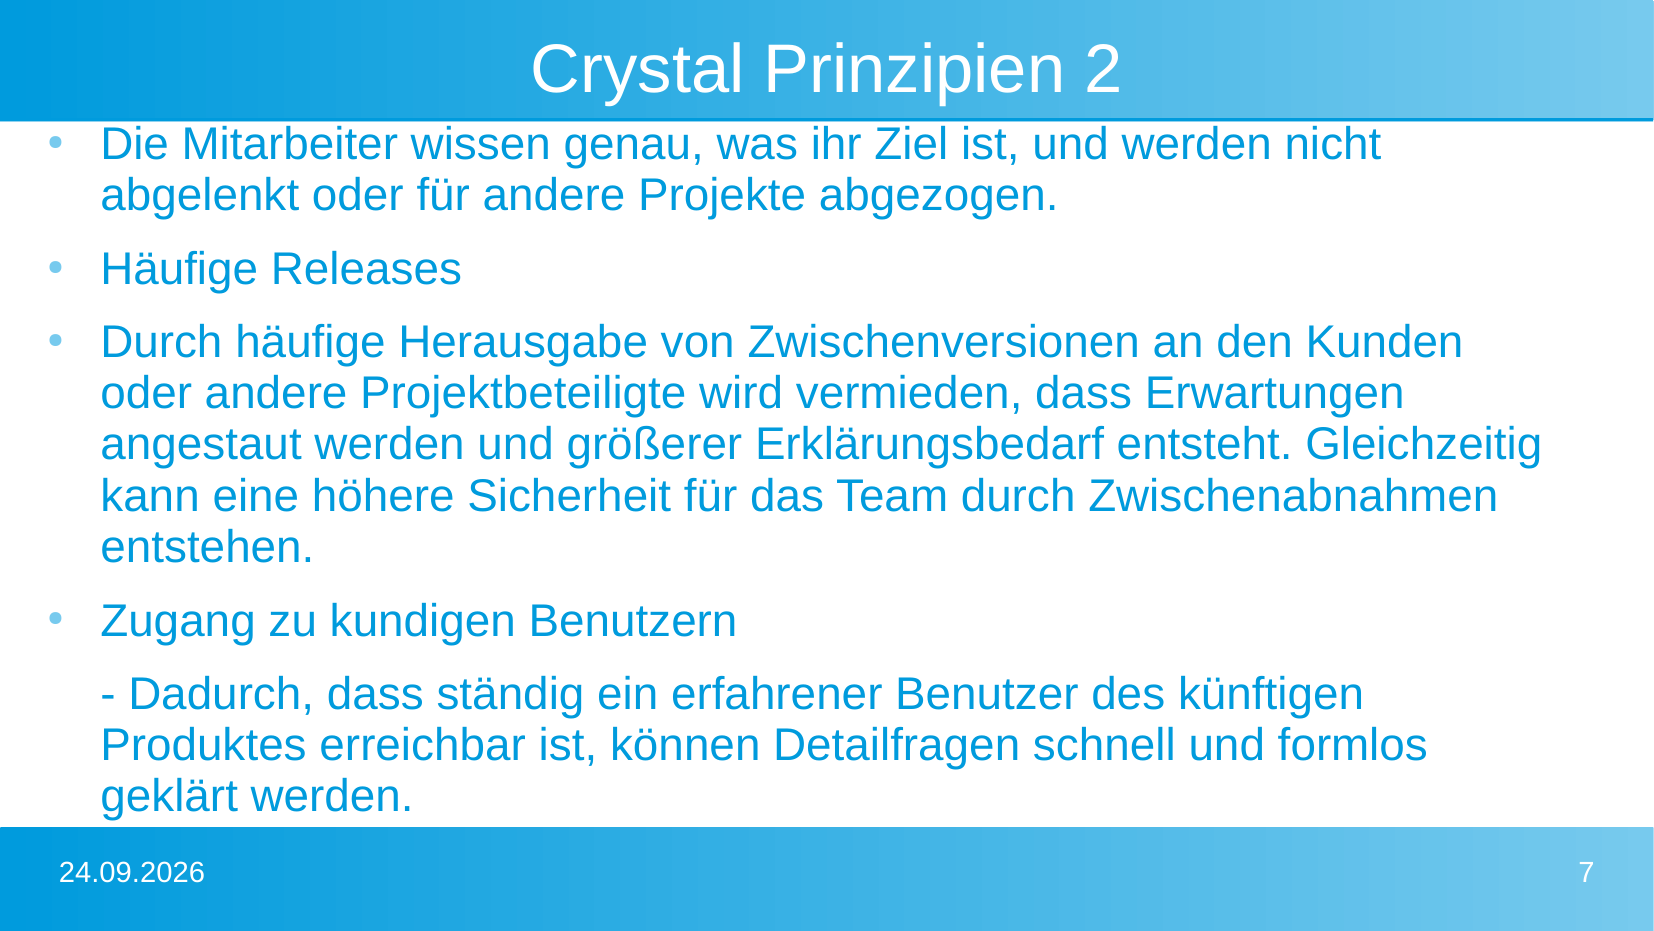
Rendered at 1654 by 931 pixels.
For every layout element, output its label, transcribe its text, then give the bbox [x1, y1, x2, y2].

title Crystal Prinzipien 2 [59, 29, 1595, 108]
list Die Mitarbeiter wissen genau, was ihr Ziel ist, und werden nicht abgelenkt oder für andere Projekte abgezogen. Häufige Releases Durch häufige Herausgabe von Zwischenversionen an den Kunden oder andere Projektbeteiligte wird vermieden, dass Erwartungen angestaut werden und größerer Erklärungsbedarf entsteht. Gleichzeitig kann eine höhere Sicherheit für das Team durch Zwischenabnahmen entstehen. Zugang zu kundigen Benutzern - Dadurch, dass ständig ein erfahrener Benutzer des künftigen Produktes erreichbar ist, können Detailfragen schnell und formlos geklärt werden. [29, 118, 1565, 798]
